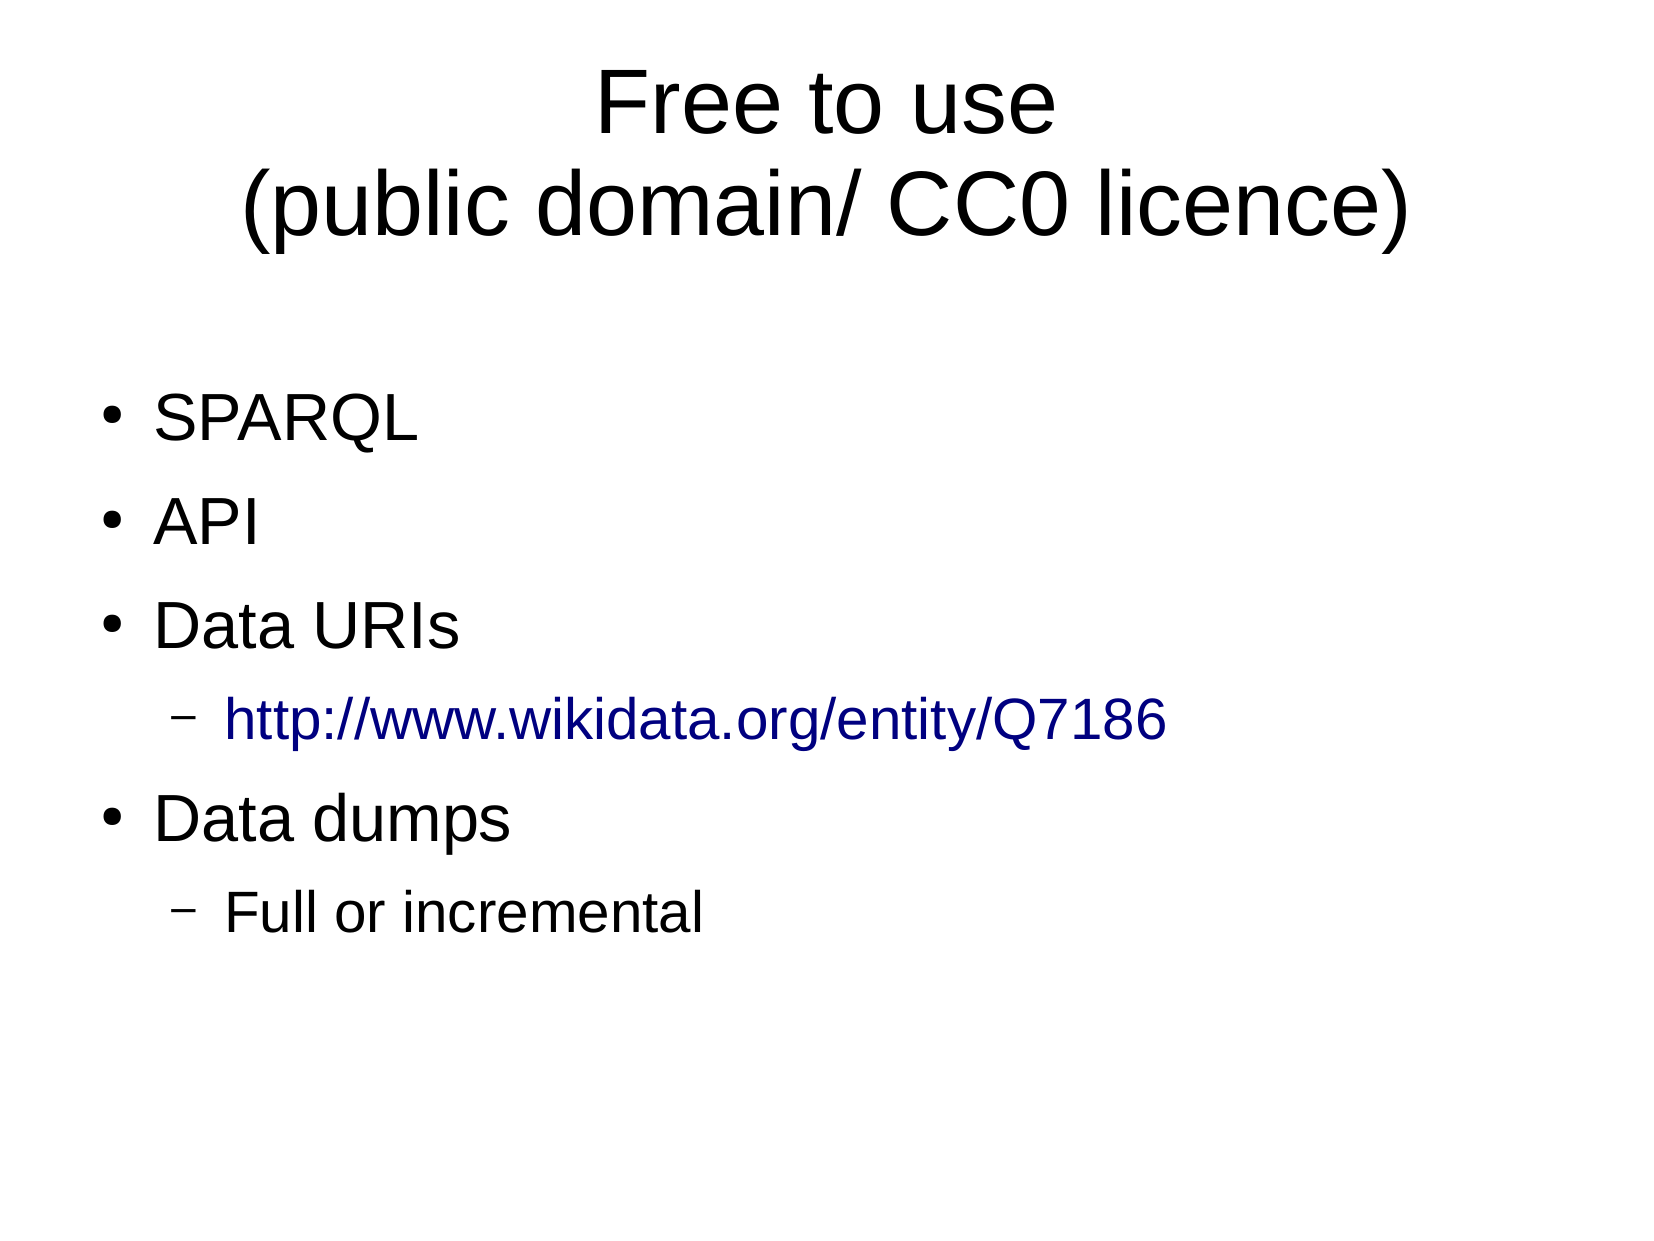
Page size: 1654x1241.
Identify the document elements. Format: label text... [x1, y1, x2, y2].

list SPARQL API Data URIs http://www.wikidata.org/entity/Q7186 Data dumps Full or incremental [82, 379, 1571, 1010]
title Free to use (public domain/ CC0 licence) [82, 49, 1571, 257]
